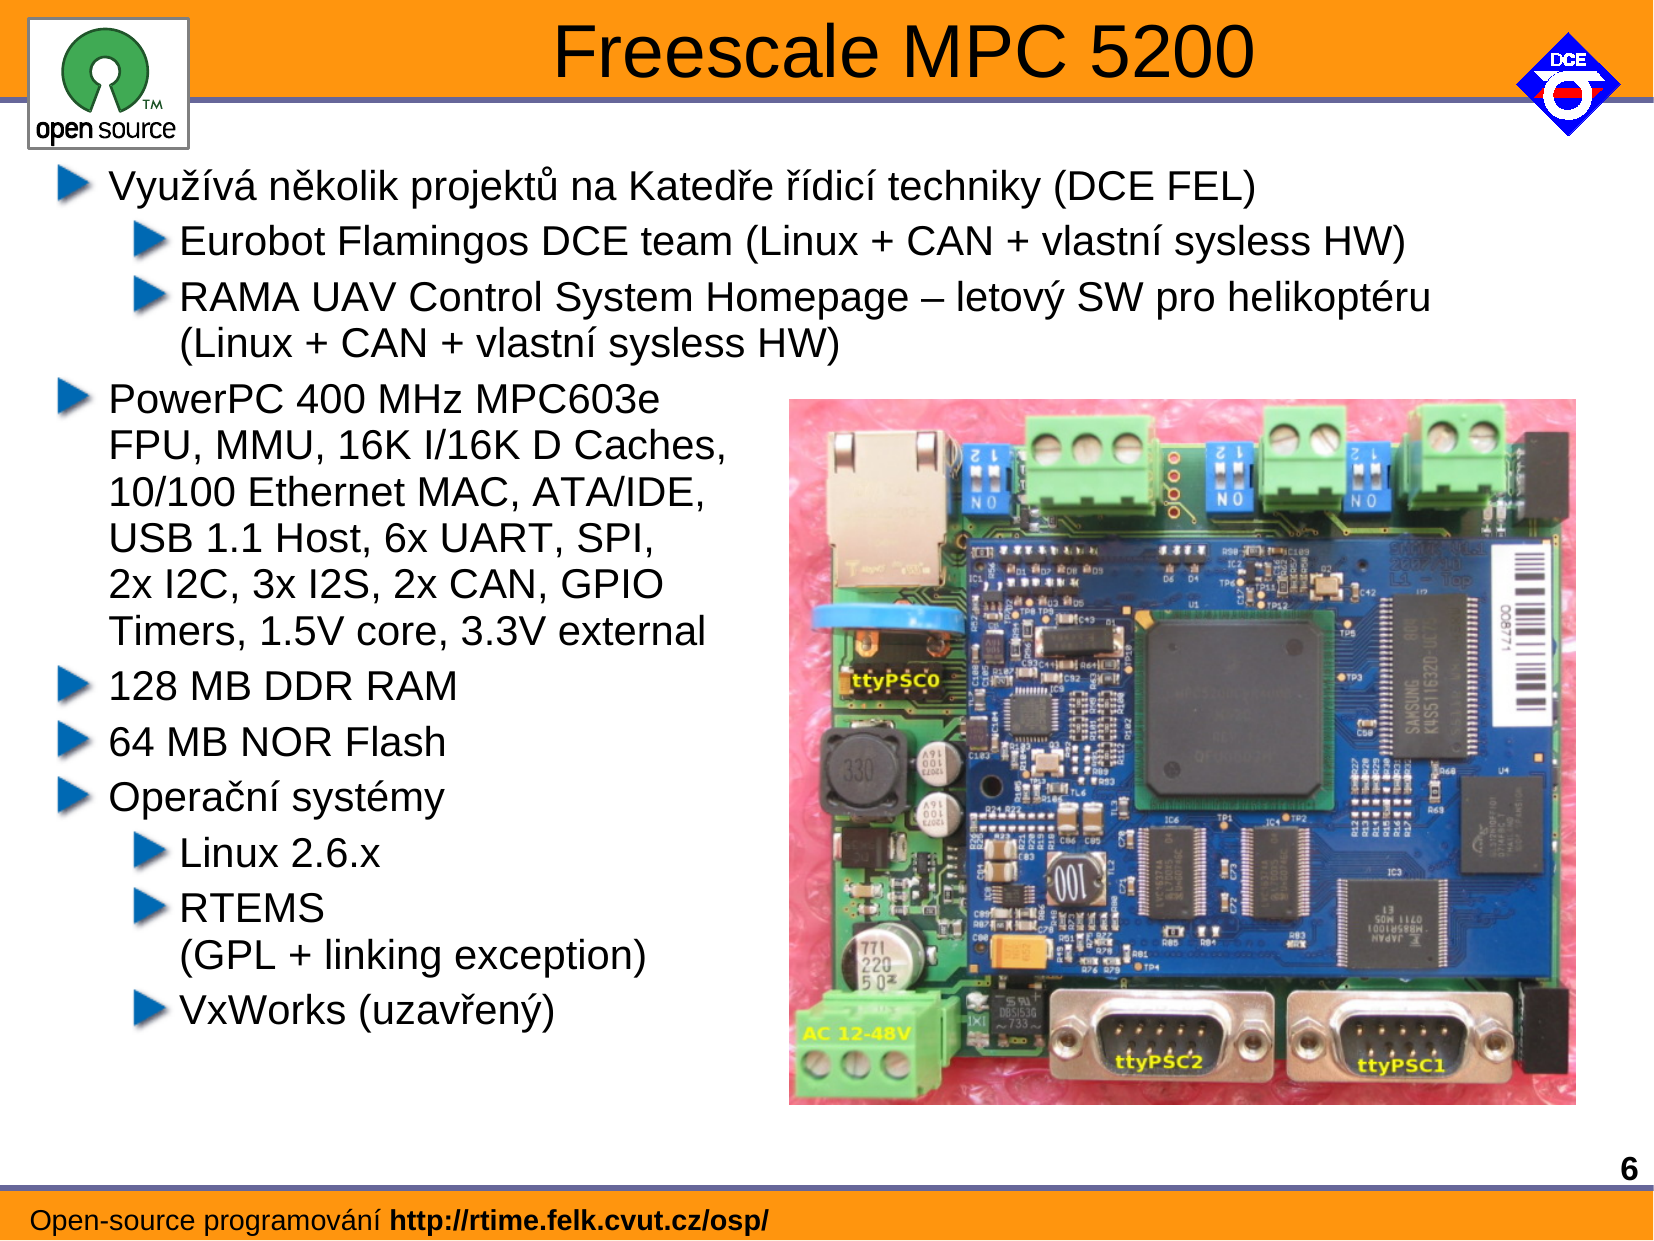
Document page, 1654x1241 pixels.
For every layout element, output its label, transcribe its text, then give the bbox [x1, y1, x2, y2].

title Freescale MPC 5200 [178, 4, 1631, 98]
list Využívá několik projektů na Katedře řídicí techniky (DCE FEL) Eurobot Flamingos DCE team (Linux + CAN + vlastní sysless HW) RAMA UAV Control System Homepage – letový SW pro helikoptéru (Linux + CAN + vlastní sysless HW) PowerPC 400 MHz MPC603e FPU, MMU, 16K I/16K D Caches, 10/100 Ethernet MAC, ATA/IDE, USB 1.1 Host, 6x UART, SPI, 2x I2C, 3x I2S, 2x CAN, GPIO Timers, 1.5V core, 3.3V external 128 MB DDR RAM 64 MB NOR Flash Operační systémy Linux 2.6.x RTEMS (GPL + linking exception) VxWorks (uzavřený) [37, 162, 1578, 1168]
picture [789, 399, 1576, 1105]
